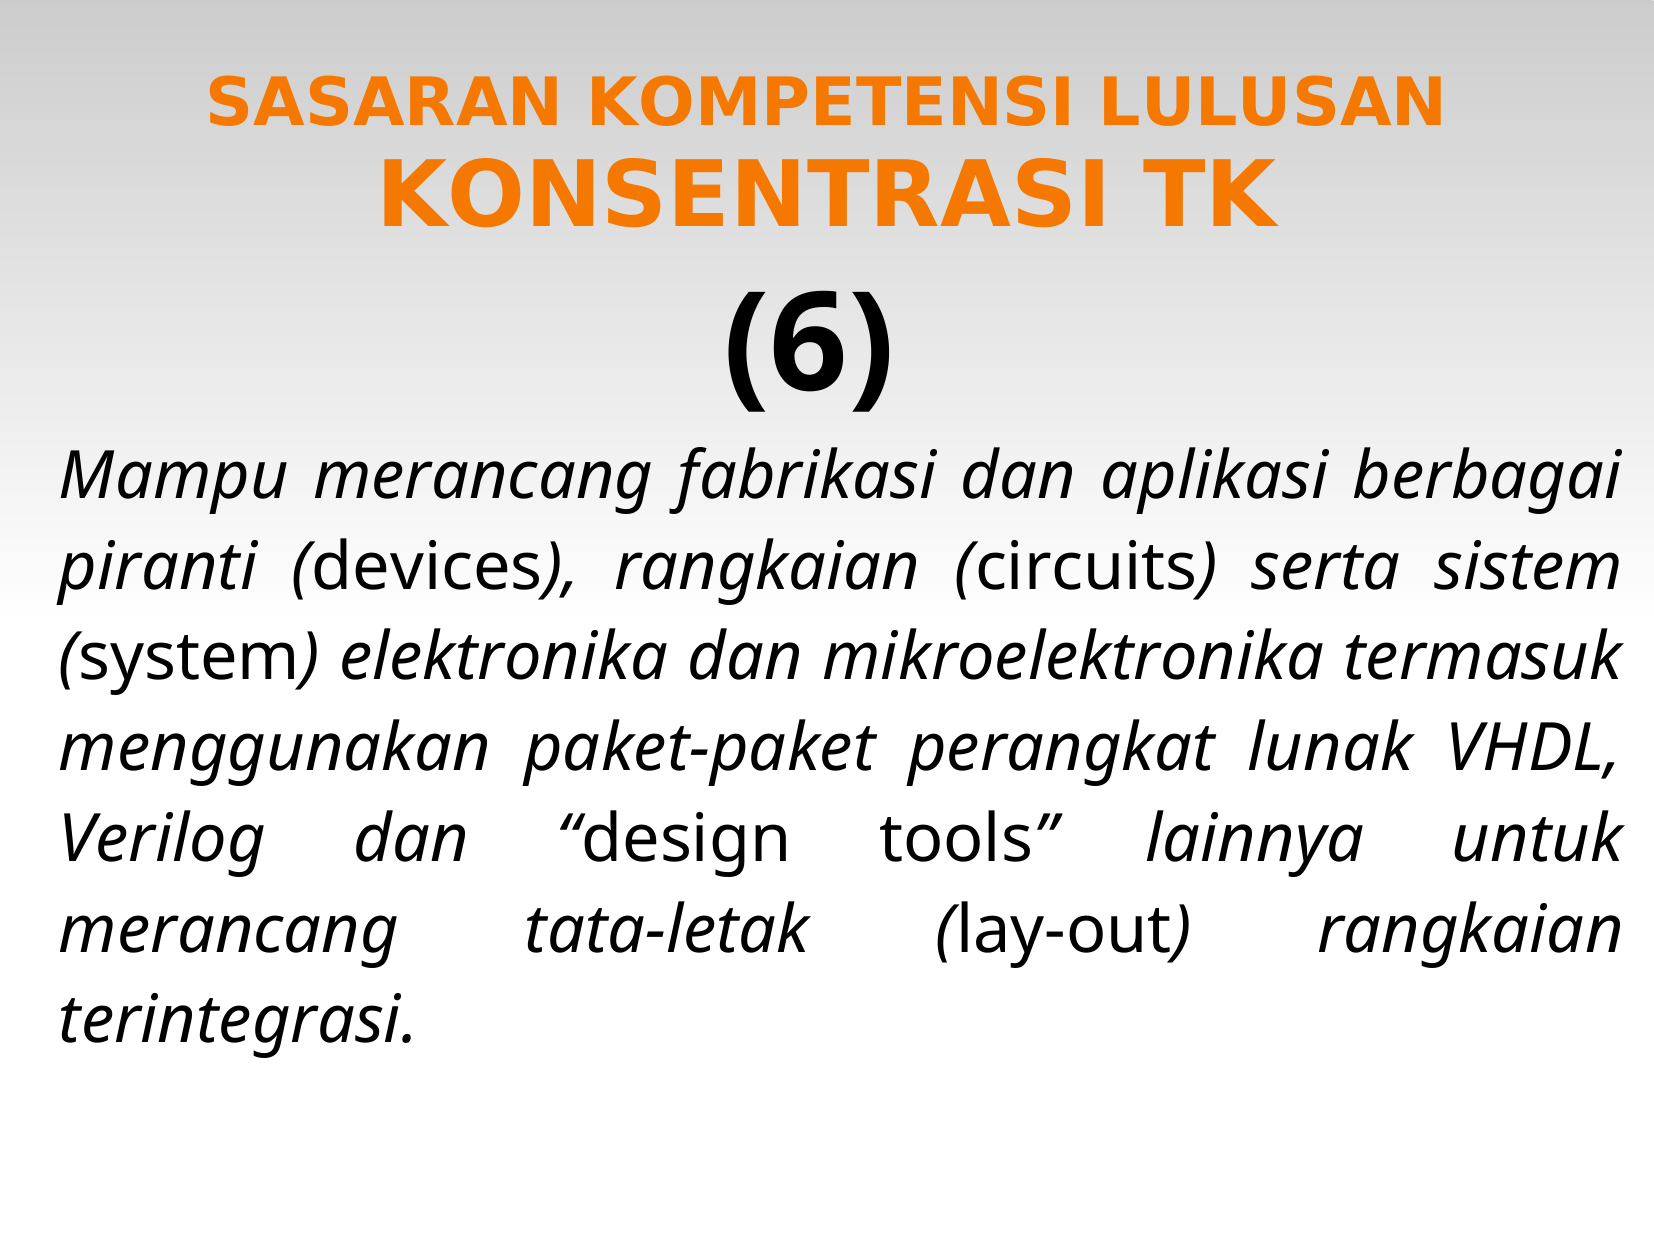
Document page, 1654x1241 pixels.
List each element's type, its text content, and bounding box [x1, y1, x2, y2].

text_box (6) [708, 266, 925, 441]
subtitle Mampu merancang fabrikasi dan aplikasi berbagai piranti (devices), rangkaian (circuits) serta sistem (system) elektronika dan mikroelektronika termasuk menggunakan paket-paket perangkat lunak VHDL, Verilog dan “design tools” lainnya untuk merancang tata-letak (lay-out) rangkaian terintegrasi. [59, 472, 1625, 1017]
title SASARAN KOMPETENSI LULUSAN KONSENTRASI TK [82, 45, 1571, 266]
